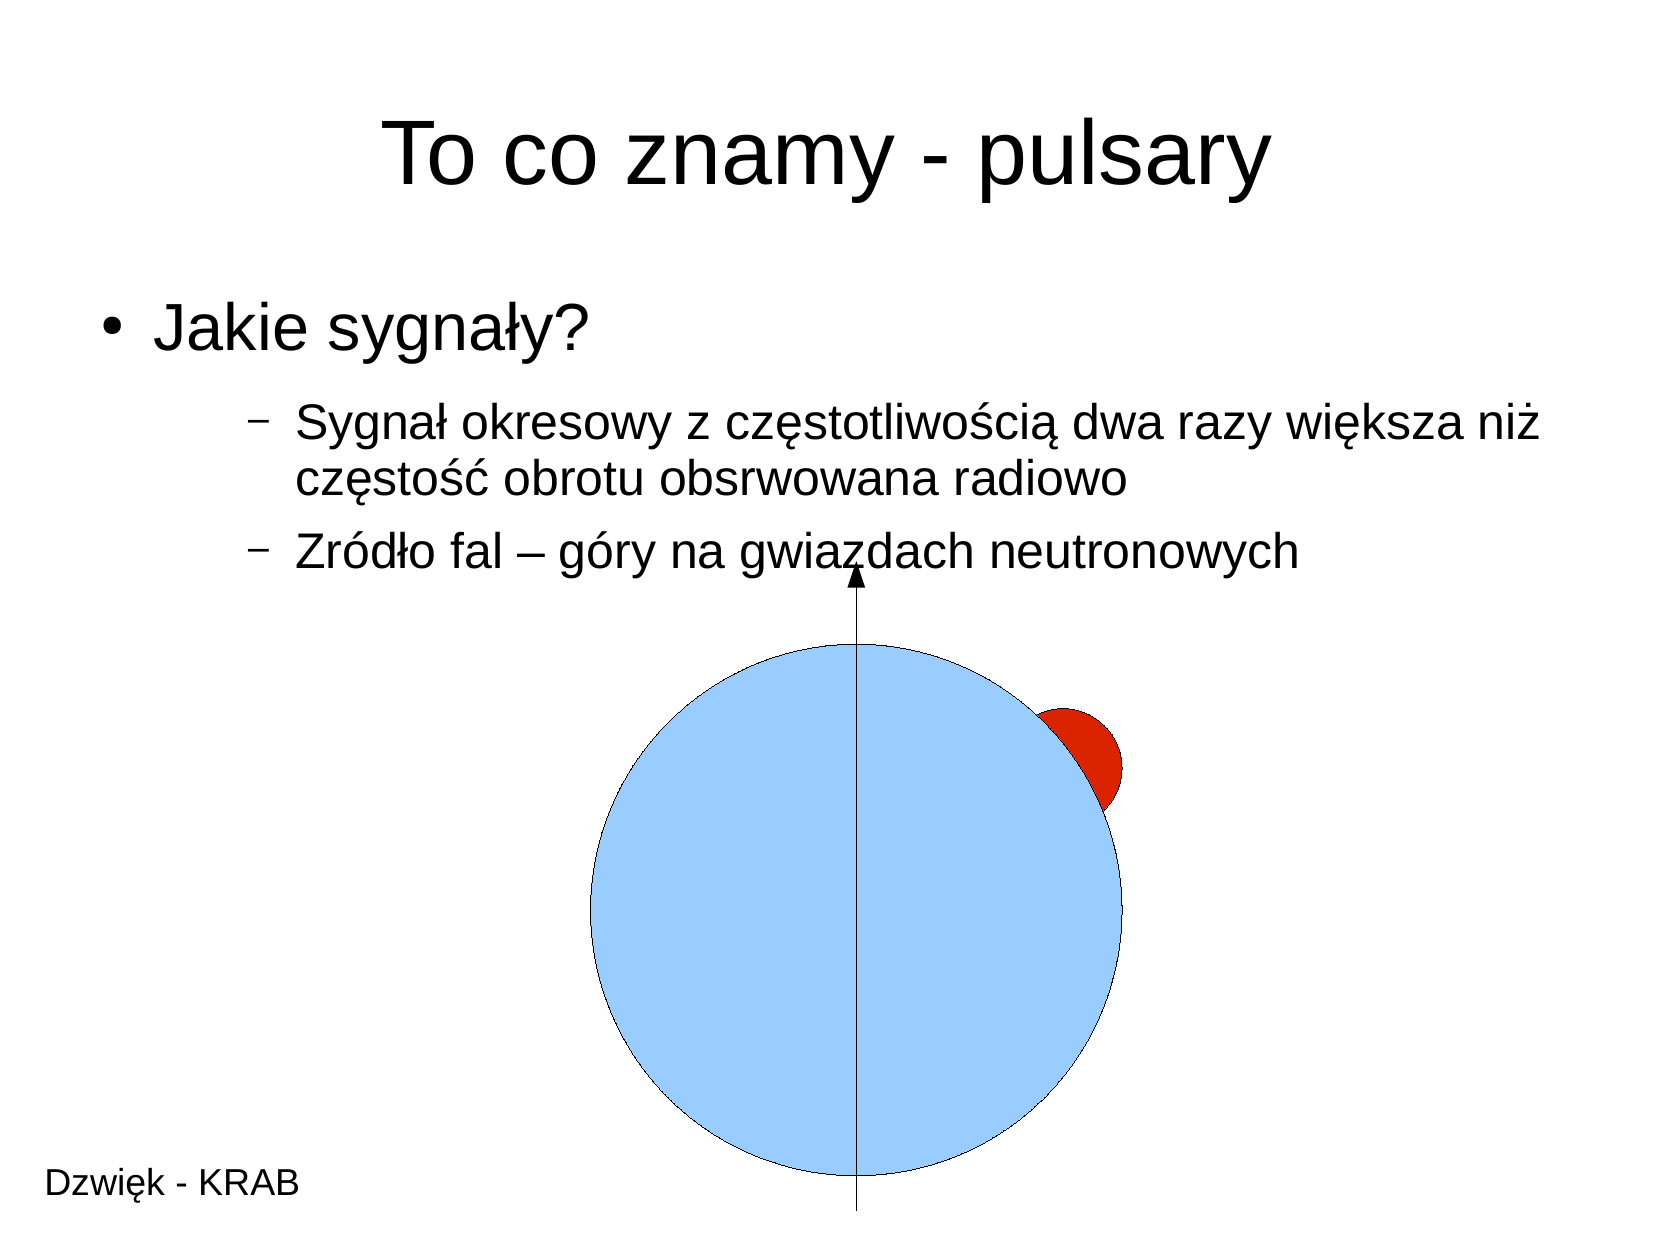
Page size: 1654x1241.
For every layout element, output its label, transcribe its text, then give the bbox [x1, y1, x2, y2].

title To co znamy - pulsary [82, 49, 1571, 257]
text_box Dzwięk - KRAB [29, 1153, 414, 1211]
text_box [590, 644, 856, 1176]
list Jakie sygnały? Sygnał okresowy z częstotliwością dwa razy większa niż częstość obrotu obsrwowana radiowo Zródło fal – góry na gwiazdach neutronowych [82, 290, 1571, 1109]
text_box [857, 644, 1123, 1176]
